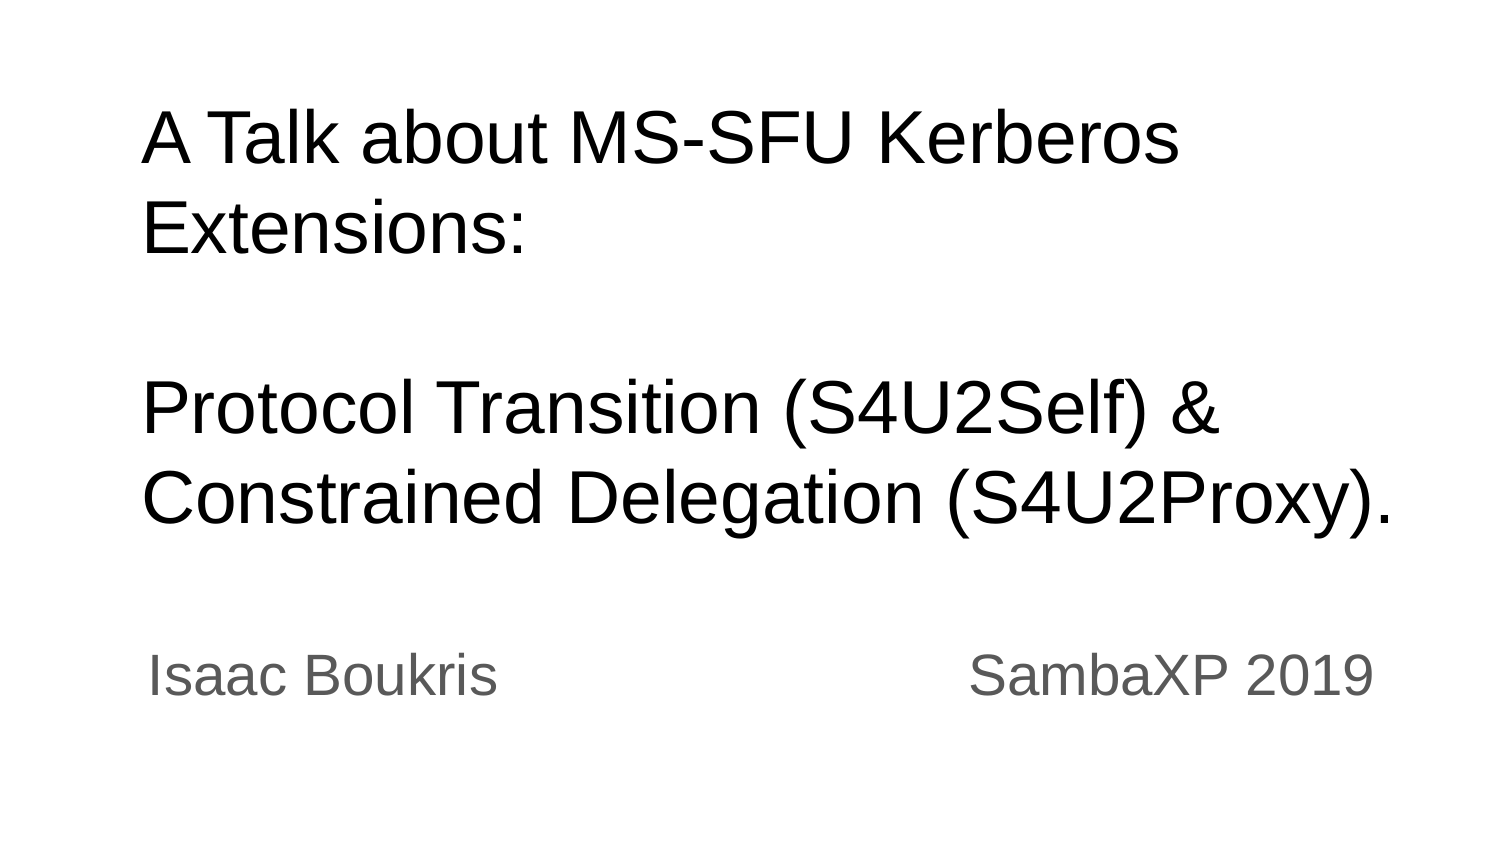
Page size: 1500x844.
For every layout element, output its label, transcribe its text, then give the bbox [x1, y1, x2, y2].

subtitle Isaac Boukris [102, 621, 544, 752]
title A Talk about MS-SFU Kerberos Extensions: Protocol Transition (S4U2Self) & Constrained Delegation (S4U2Proxy). [51, 117, 1449, 554]
subtitle SambaXP 2019 [951, 621, 1393, 752]
